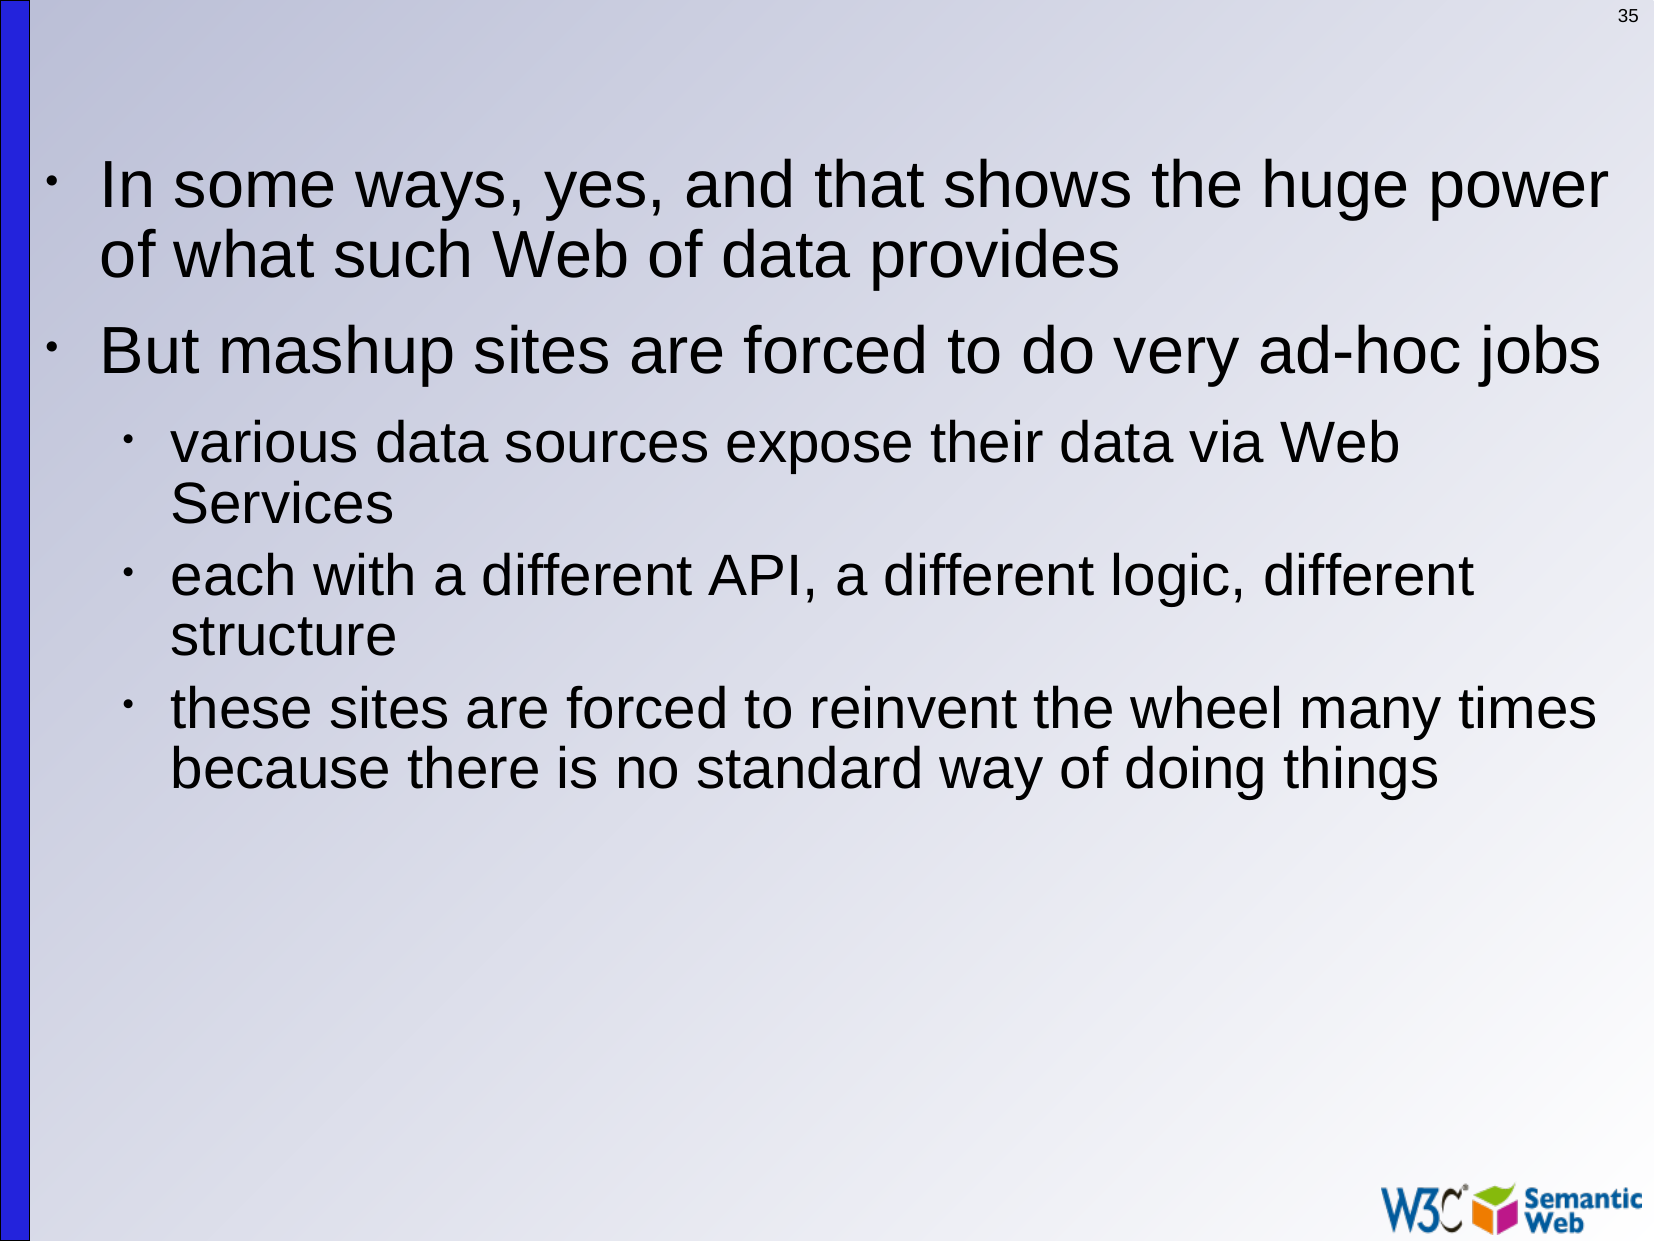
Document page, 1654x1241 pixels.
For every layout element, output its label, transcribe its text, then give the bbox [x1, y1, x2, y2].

list In some ways, yes, and that shows the huge power of what such Web of data provides But mashup sites are forced to do very ad-hoc jobs various data sources expose their data via Web Services each with a different API, a different logic, different structure these sites are forced to reinvent the wheel many times because there is no standard way of doing things [29, 147, 1624, 1134]
picture [1381, 1181, 1642, 1235]
